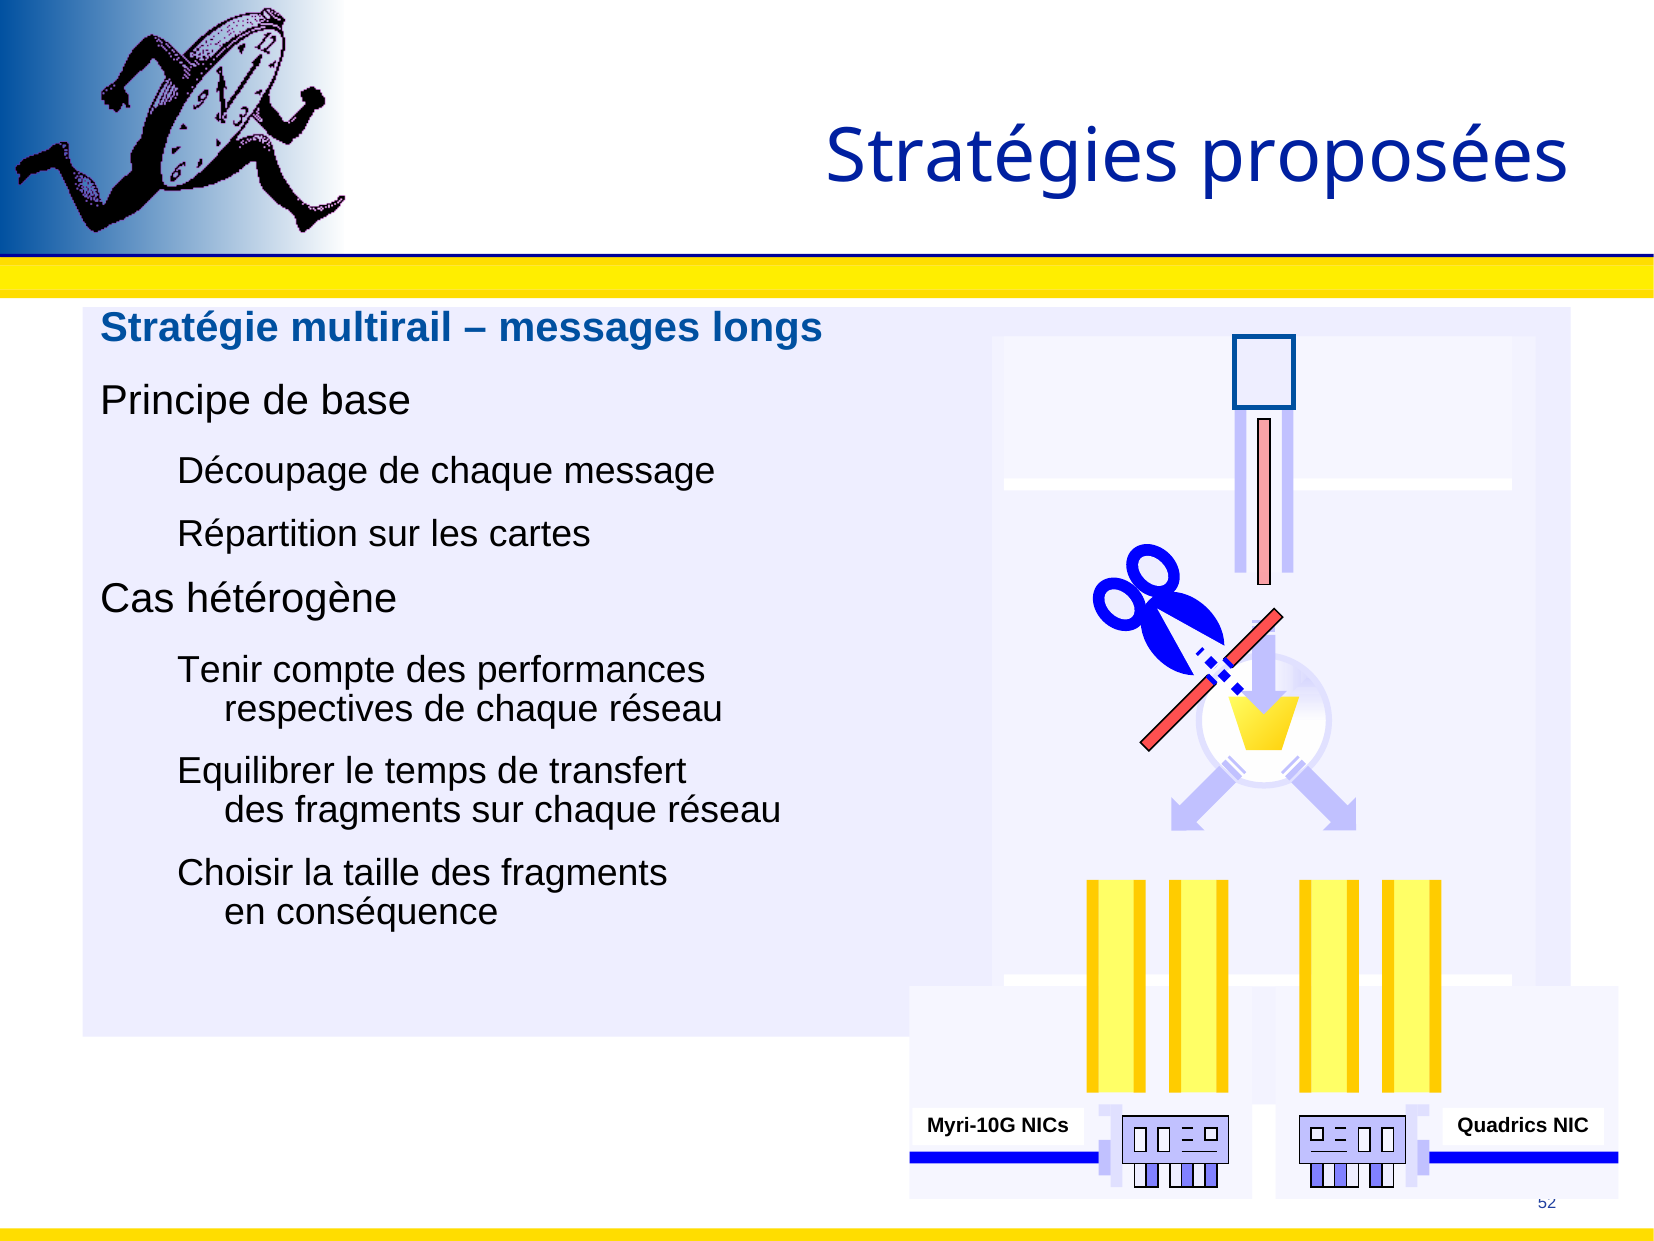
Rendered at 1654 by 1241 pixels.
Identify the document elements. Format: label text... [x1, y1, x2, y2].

text_box Quadrics NIC [1442, 1107, 1604, 1146]
text_box [909, 336, 1619, 1199]
picture [14, 0, 353, 245]
title Stratégies proposées [372, 49, 1571, 257]
text_box Myri-10G NICs [912, 1107, 1084, 1146]
list Stratégie multirail – messages longs Principe de base Découpage de chaque message Répartition sur les cartes Cas hétérogène Tenir compte des performances respectives de chaque réseau Equilibrer le temps de transfert des fragments sur chaque réseau Choisir la taille des fragments en conséquence [82, 307, 1571, 1037]
